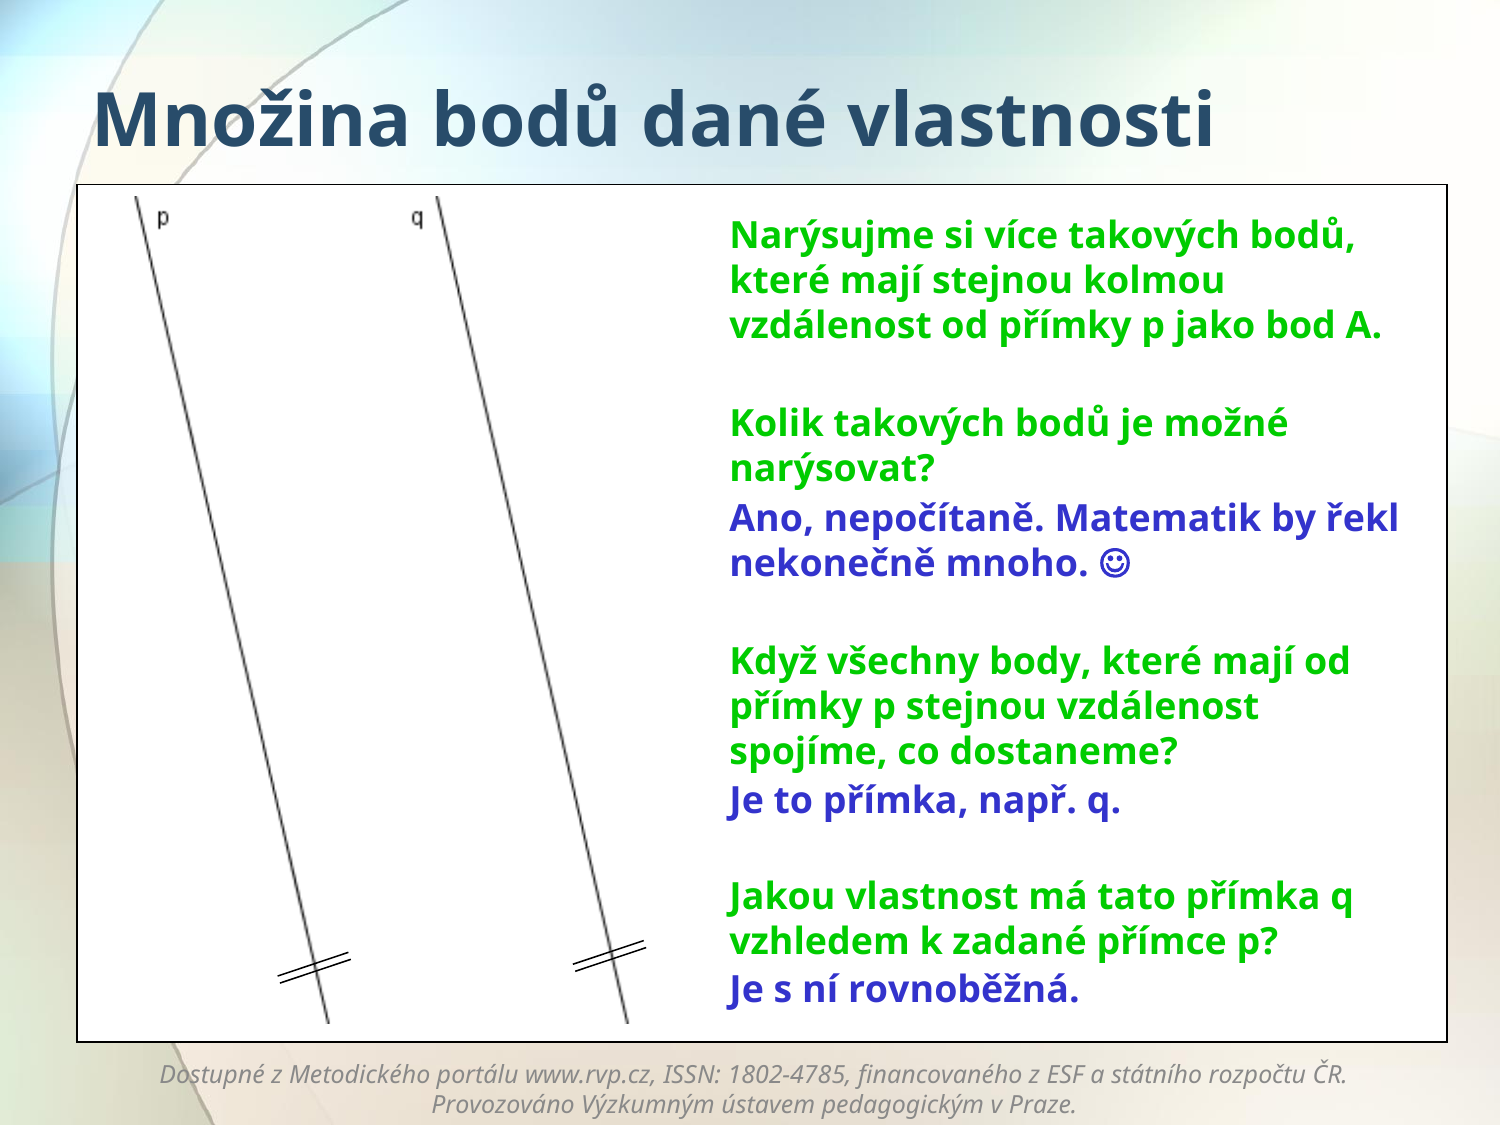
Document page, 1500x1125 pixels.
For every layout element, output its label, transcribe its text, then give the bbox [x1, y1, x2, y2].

text_box Ano, nepočítaně. Matematik by řekl nekonečně mnoho.  [714, 491, 1436, 587]
text_box Když všechny body, které mají od přímky p stejnou vzdálenost spojíme, co dostaneme? [714, 657, 1436, 751]
title Množina bodů dané vlastnosti [76, 74, 1412, 177]
text_box [76, 184, 1447, 1042]
text_box Narýsujme si více takových bodů, které mají stejnou kolmou vzdálenost od přímky p jako bod A. [714, 231, 1436, 327]
picture [0, 0, 1500, 1125]
text_box Je to přímka, např. q. [714, 751, 1436, 847]
text_box Je s ní rovnoběžná. [714, 940, 1436, 1035]
text_box Jakou vlastnost má tato přímka q vzhledem k zadané přímce p? [714, 869, 1436, 940]
text_box Kolik takových bodů je možné narýsovat? [714, 397, 1436, 491]
